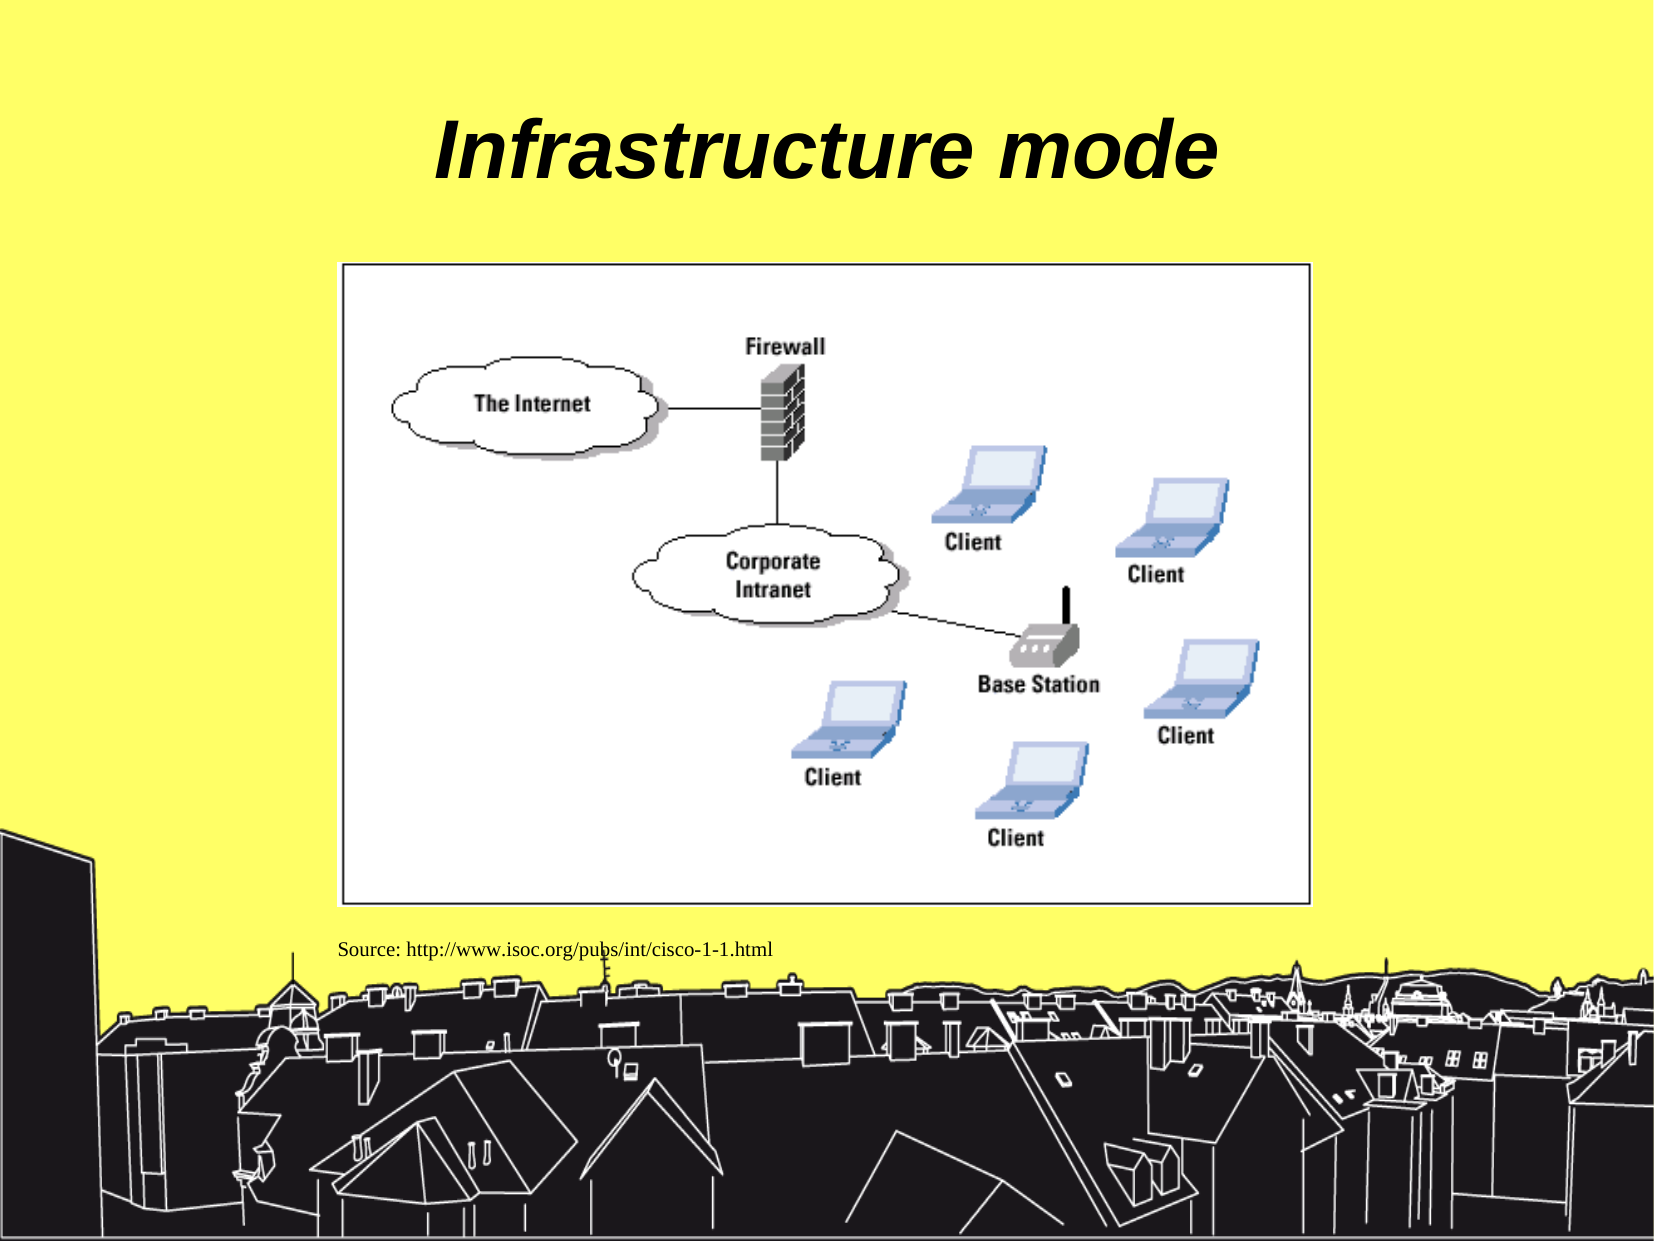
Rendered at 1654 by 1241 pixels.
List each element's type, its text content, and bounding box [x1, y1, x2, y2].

picture [0, 262, 1654, 1241]
list Source: http://www.isoc.org/pubs/int/cisco-1-1.html [337, 937, 1561, 1133]
title Infrastructure mode [121, 46, 1534, 254]
